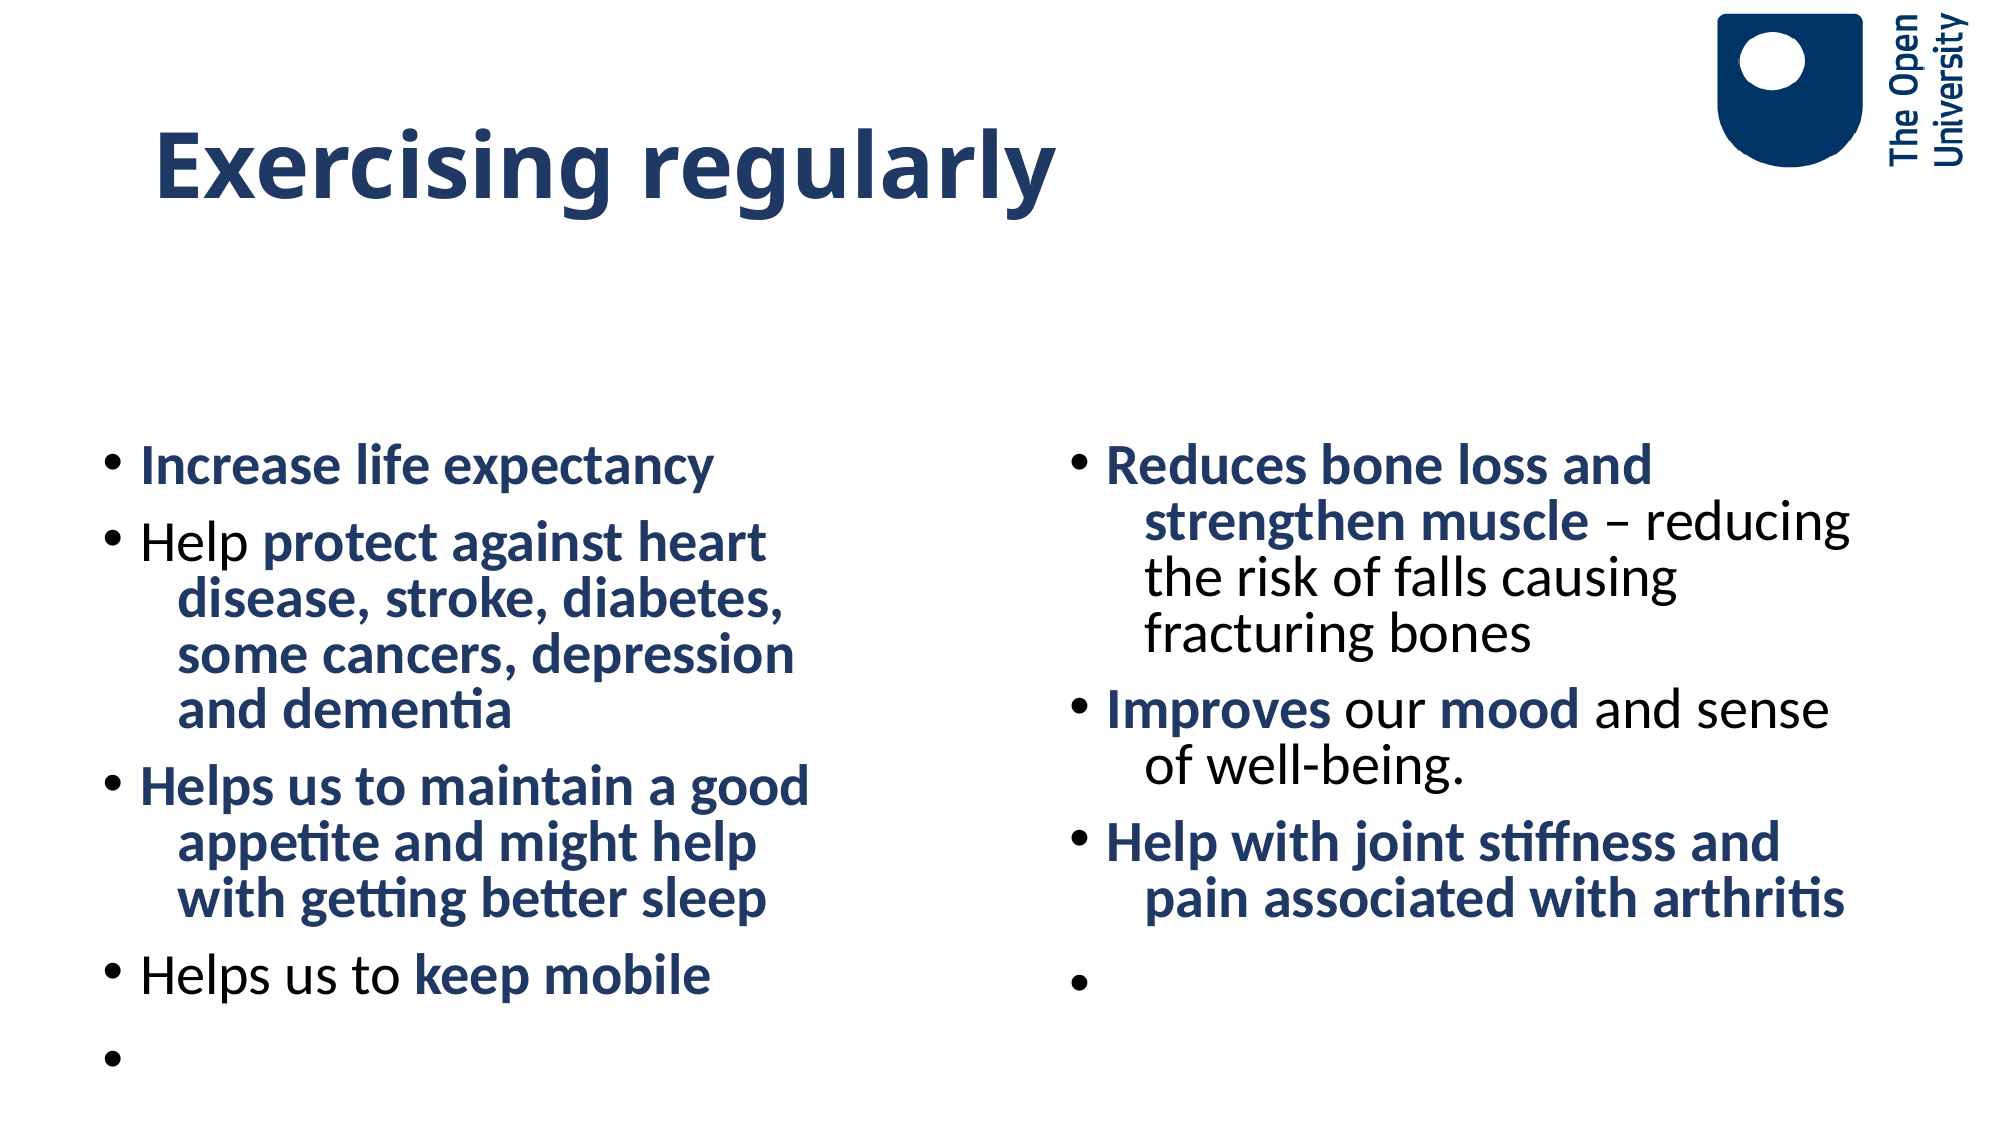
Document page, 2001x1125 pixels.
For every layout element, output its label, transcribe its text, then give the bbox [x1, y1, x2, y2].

list Reduces bone loss and strengthen muscle – reducing the risk of falls causing fracturing bones Improves our mood and sense of well-being. Help with joint stiffness and pain associated with arthritis [1054, 432, 1894, 1033]
title Exercising regularly [137, 59, 1863, 278]
list Increase life expectancy Help protect against heart disease, stroke, diabetes, some cancers, depression and dementia Helps us to maintain a good appetite and might help with getting better sleep Helps us to keep mobile [87, 432, 870, 1066]
picture [1716, 10, 1971, 170]
